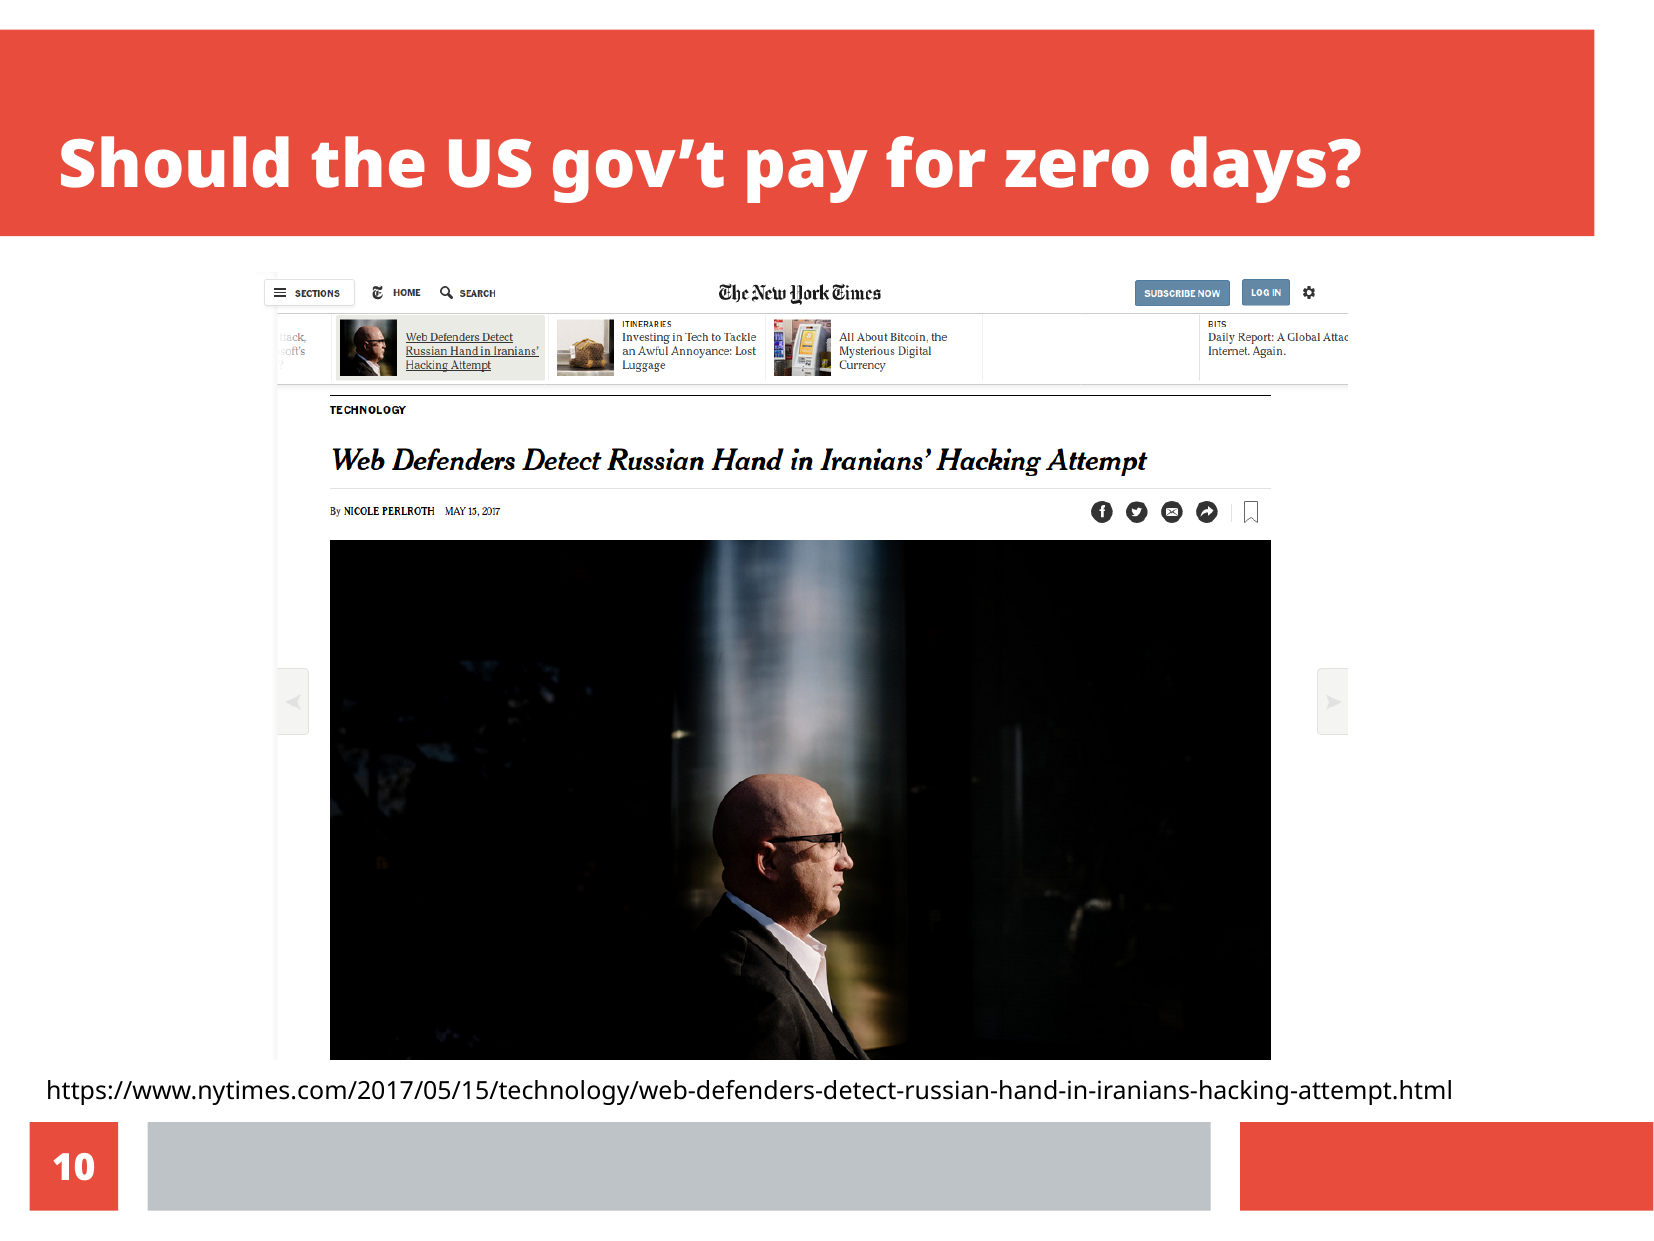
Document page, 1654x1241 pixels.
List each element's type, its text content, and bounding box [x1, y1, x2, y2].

text_box https://www.nytimes.com/2017/05/15/technology/web-defenders-detect-russian-hand-in-iranians-hacking-attempt.html [31, 1065, 1555, 1109]
picture [257, 272, 1348, 1060]
title Should the US gov’t pay for zero days? [59, 59, 1595, 207]
